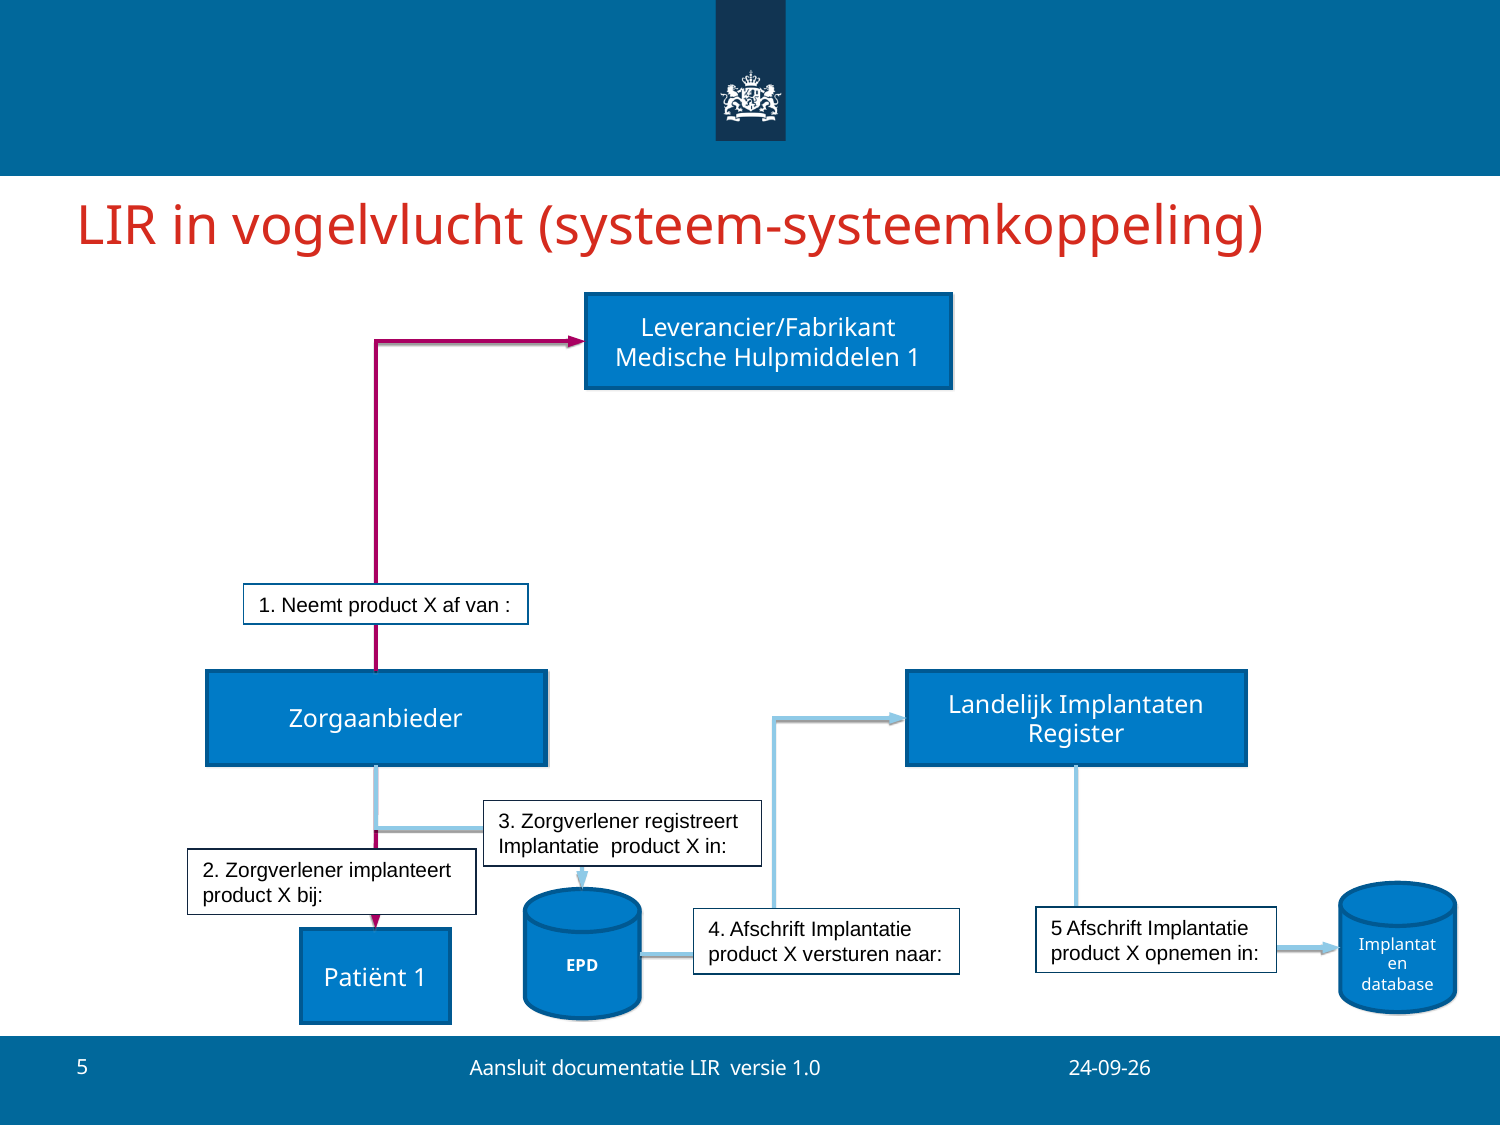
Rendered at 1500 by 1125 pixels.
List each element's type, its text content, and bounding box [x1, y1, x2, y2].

text_box 3. Zorgverlener registreert Implantatie product X in: [483, 800, 762, 867]
text_box Aansluit documentatie LIR versie 1.0 29-4-2019 [454, 1046, 1500, 1099]
title LIR in vogelvlucht (systeem-systeemkoppeling) [61, 183, 1412, 277]
text_box EPD [525, 888, 640, 1019]
text_box Zorgaanbieder [207, 671, 545, 765]
text_box 1. Neemt product X af van : [243, 583, 529, 625]
text_box Implantaten database [1340, 882, 1455, 1013]
text_box Patiënt 1 [301, 929, 450, 1023]
text_box 5 Afschrift Implantatie product X opnemen in: [1035, 907, 1277, 973]
text_box [61, 1046, 179, 1106]
text_box 4. Afschrift Implantatie product X versturen naar: [693, 908, 960, 974]
text_box Landelijk Implantaten Register [907, 671, 1246, 765]
text_box 2. Zorgverlener implanteert product X bij: [187, 848, 476, 915]
text_box Leverancier/Fabrikant Medische Hulpmiddelen 1 [586, 294, 951, 388]
